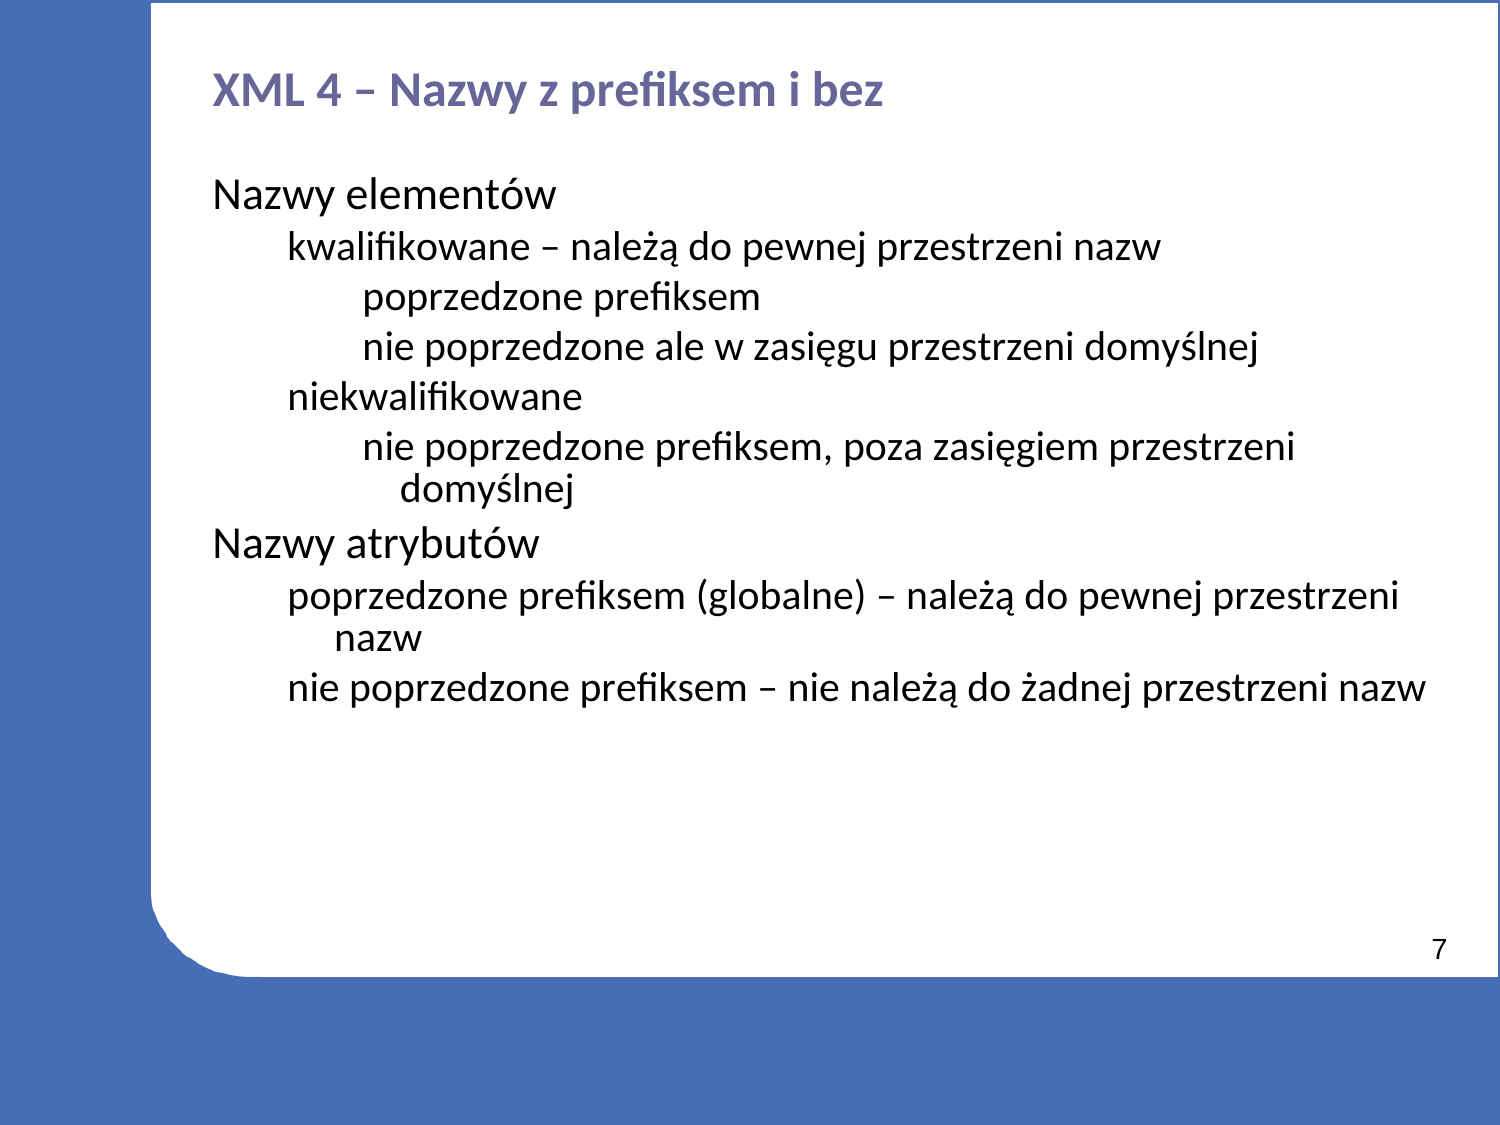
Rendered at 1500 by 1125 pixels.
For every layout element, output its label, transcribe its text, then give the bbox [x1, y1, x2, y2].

picture [0, 0, 1500, 1125]
title XML 4 – Nazwy z prefiksem i bez [212, 24, 1447, 164]
list Nazwy elementów kwalifikowane – należą do pewnej przestrzeni nazw poprzedzone prefiksem nie poprzedzone ale w zasięgu przestrzeni domyślnej niekwalifikowane nie poprzedzone prefiksem, poza zasięgiem przestrzeni domyślnej Nazwy atrybutów poprzedzone prefiksem (globalne) – należą do pewnej przestrzeni nazw nie poprzedzone prefiksem – nie należą do żadnej przestrzeni nazw [212, 174, 1448, 911]
